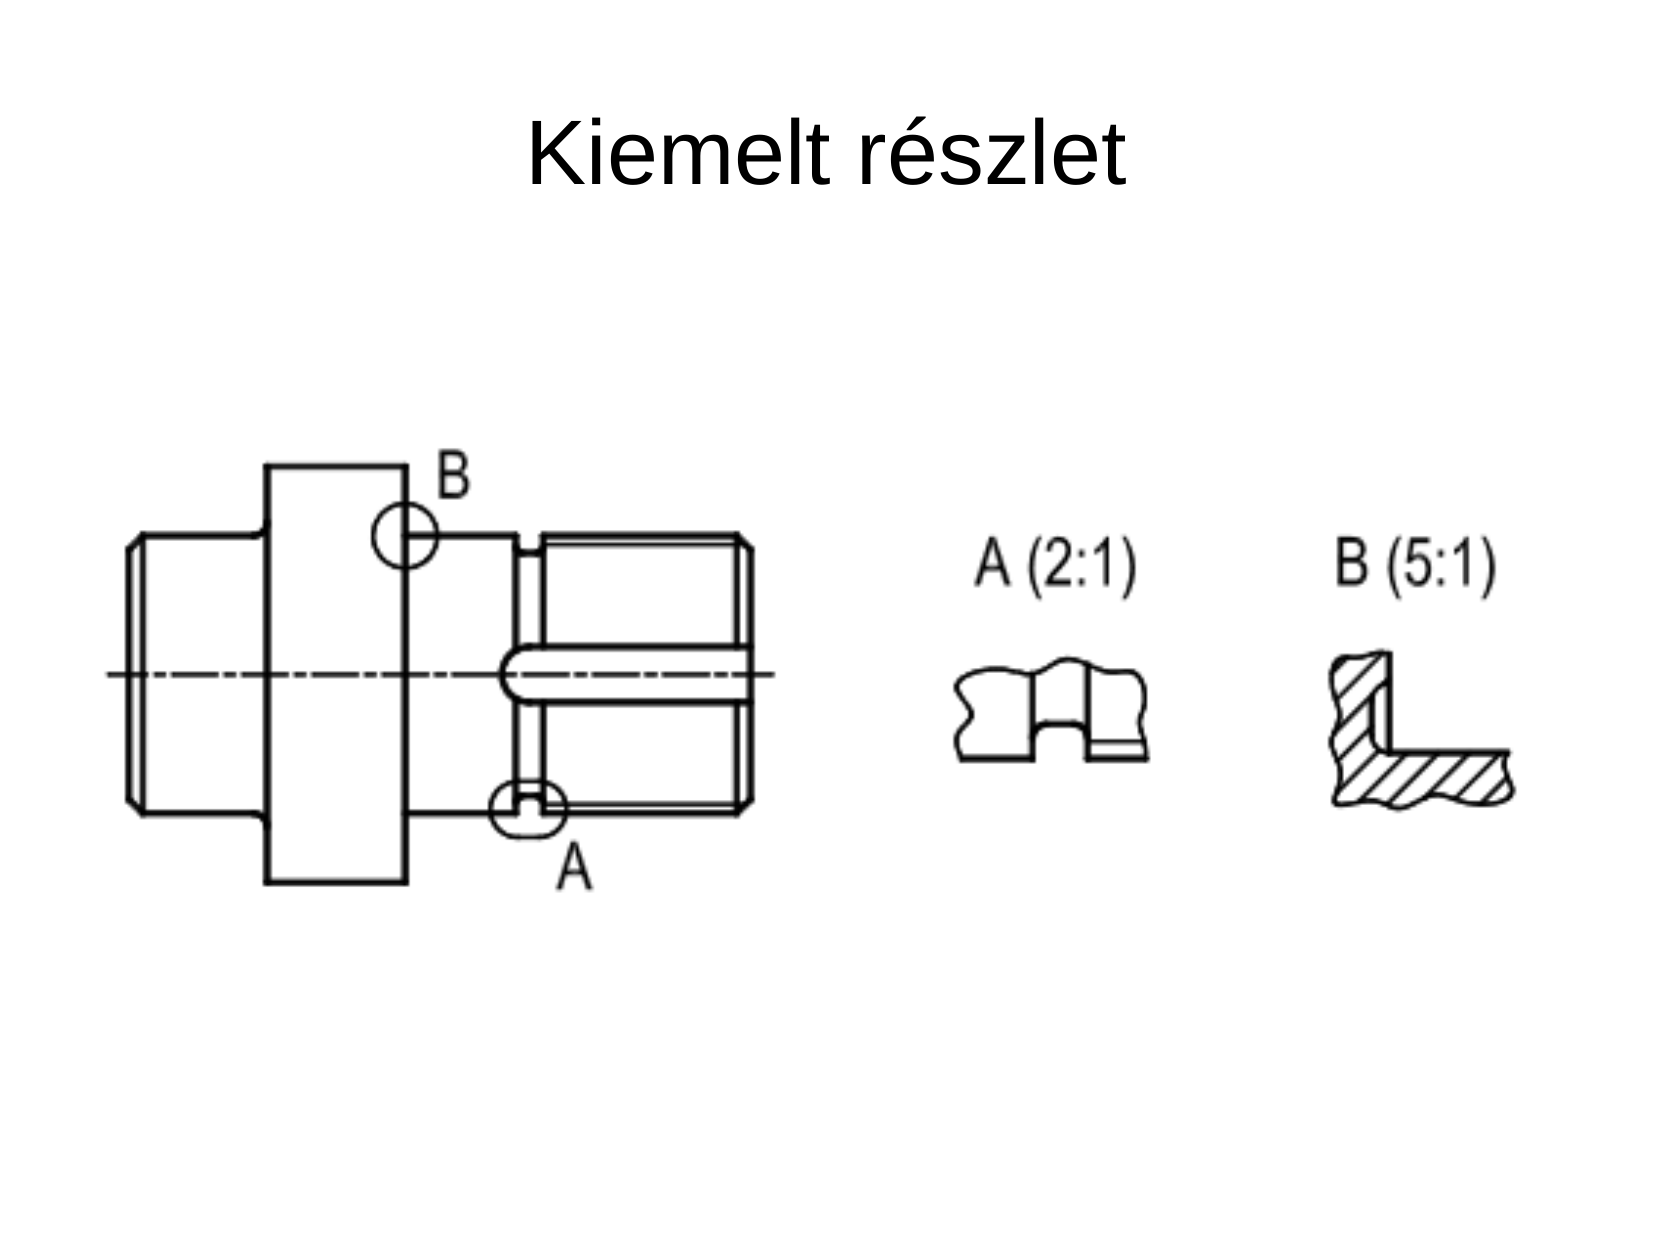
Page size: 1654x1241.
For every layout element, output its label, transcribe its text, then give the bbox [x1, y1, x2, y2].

title Kiemelt részlet [82, 49, 1571, 257]
picture [94, 400, 1546, 934]
